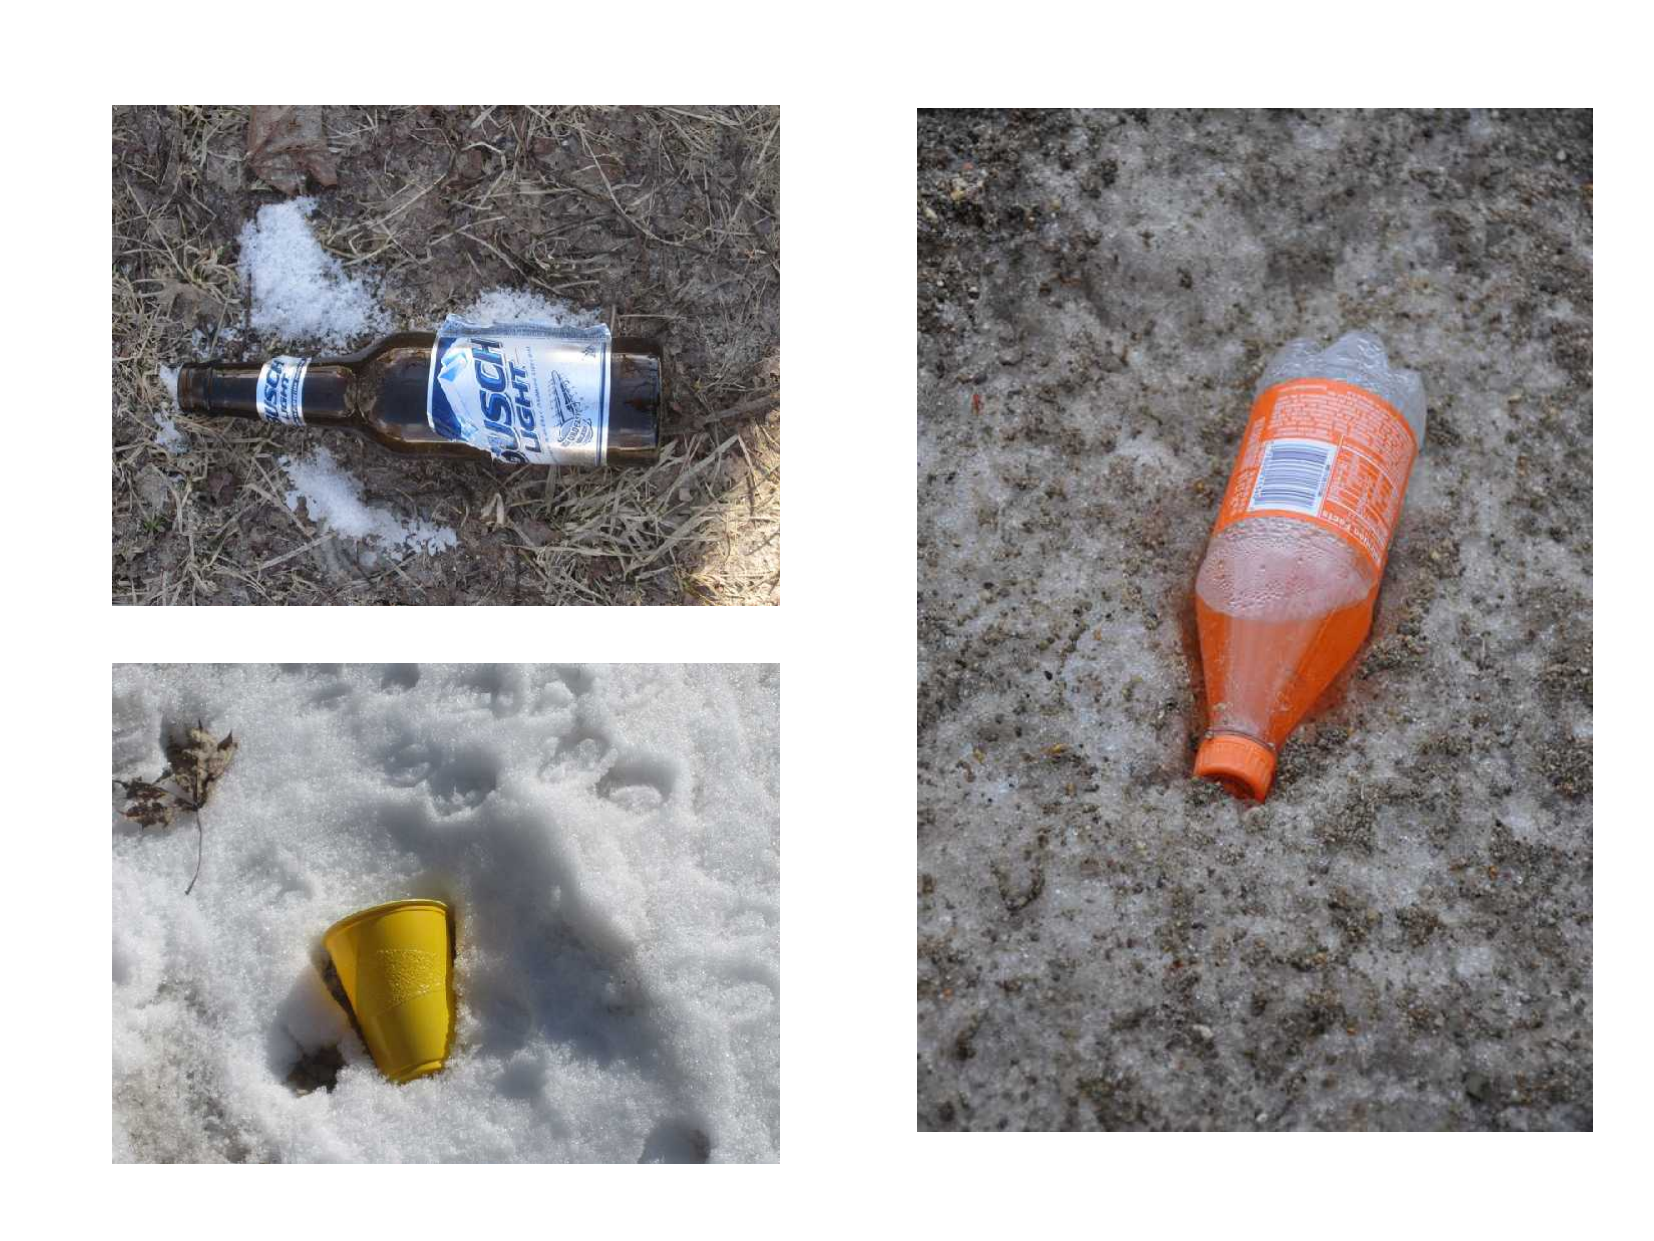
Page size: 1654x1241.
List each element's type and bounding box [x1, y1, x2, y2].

picture [112, 663, 780, 1164]
picture [112, 105, 780, 606]
picture [917, 108, 1593, 1132]
